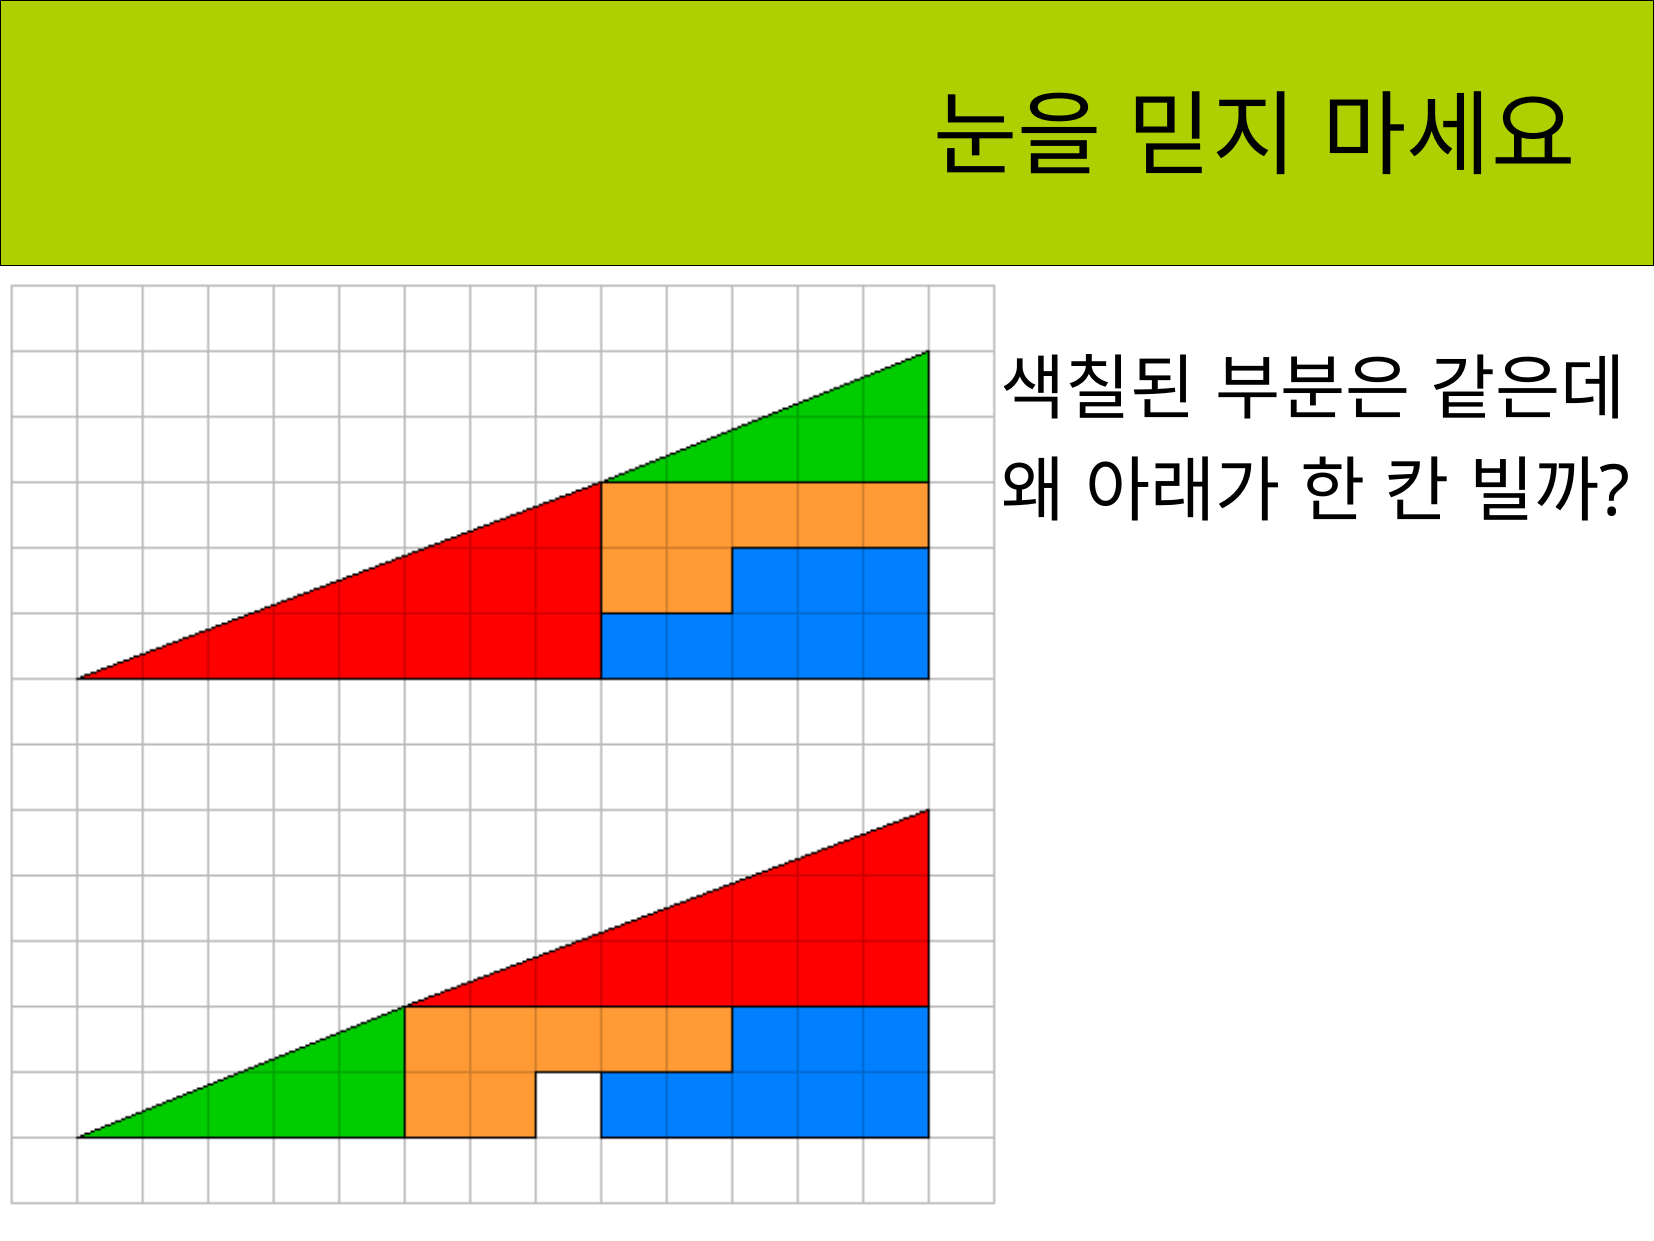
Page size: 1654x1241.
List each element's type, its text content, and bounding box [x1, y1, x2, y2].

picture [3, 277, 1004, 1215]
title 눈을 믿지 마세요 [885, 49, 1625, 207]
text_box 색칠된 부분은 같은데 왜 아래가 한 칸 빌까? [1004, 323, 1654, 502]
